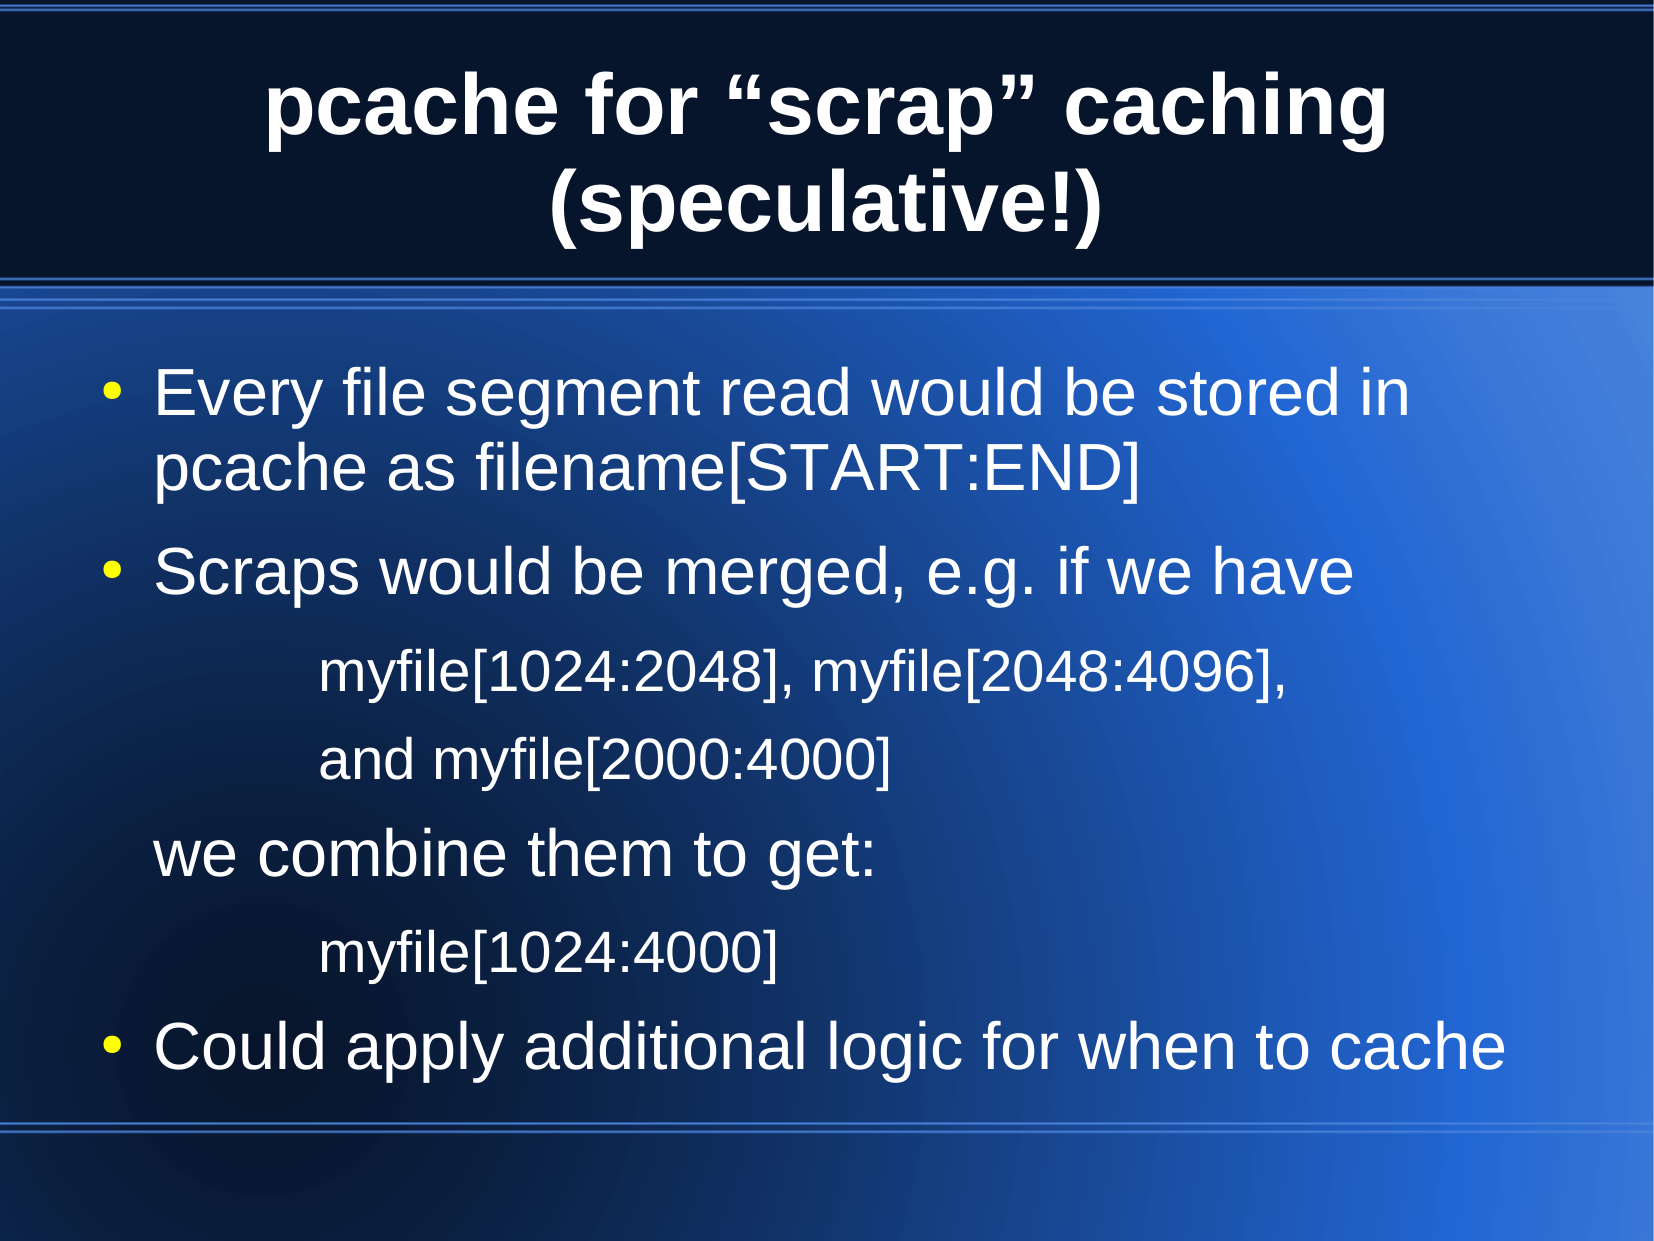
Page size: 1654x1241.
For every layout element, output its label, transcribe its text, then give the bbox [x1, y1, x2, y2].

picture [0, 0, 1654, 1241]
list Every file segment read would be stored in pcache as filename[START:END] Scraps would be merged, e.g. if we have myfile[1024:2048], myfile[2048:4096], and myfile[2000:4000] we combine them to get: myfile[1024:4000] Could apply additional logic for when to cache [82, 355, 1571, 1084]
title pcache for “scrap” caching (speculative!) [82, 49, 1571, 257]
